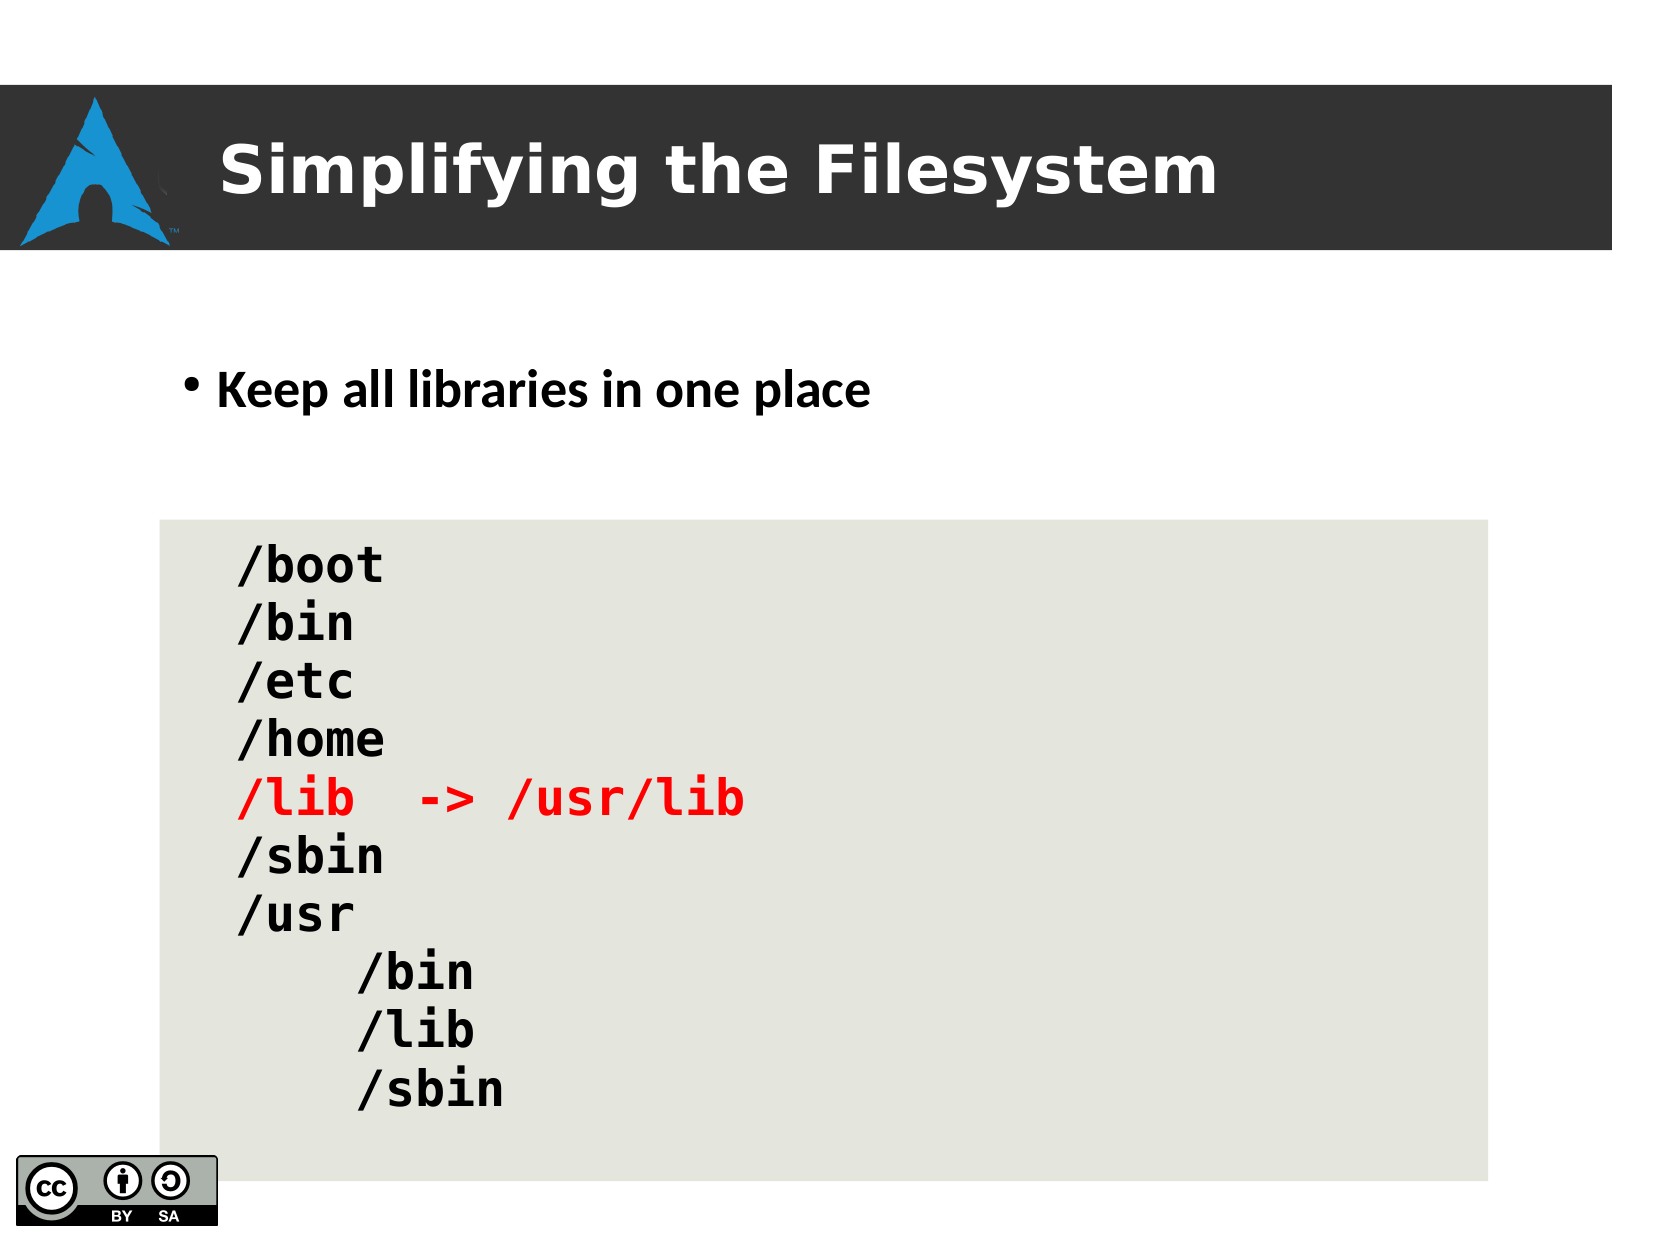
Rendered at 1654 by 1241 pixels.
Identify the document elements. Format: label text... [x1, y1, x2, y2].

text_box Simplifying the Filesystem [188, 84, 1612, 250]
picture [16, 1155, 218, 1227]
picture [0, 81, 188, 260]
text_box Keep all libraries in one place [167, 345, 1612, 1134]
text_box [159, 519, 1489, 1182]
text_box /boot /bin /etc /home /lib -> /usr/lib /sbin /usr /bin /lib /sbin [220, 528, 1426, 1184]
